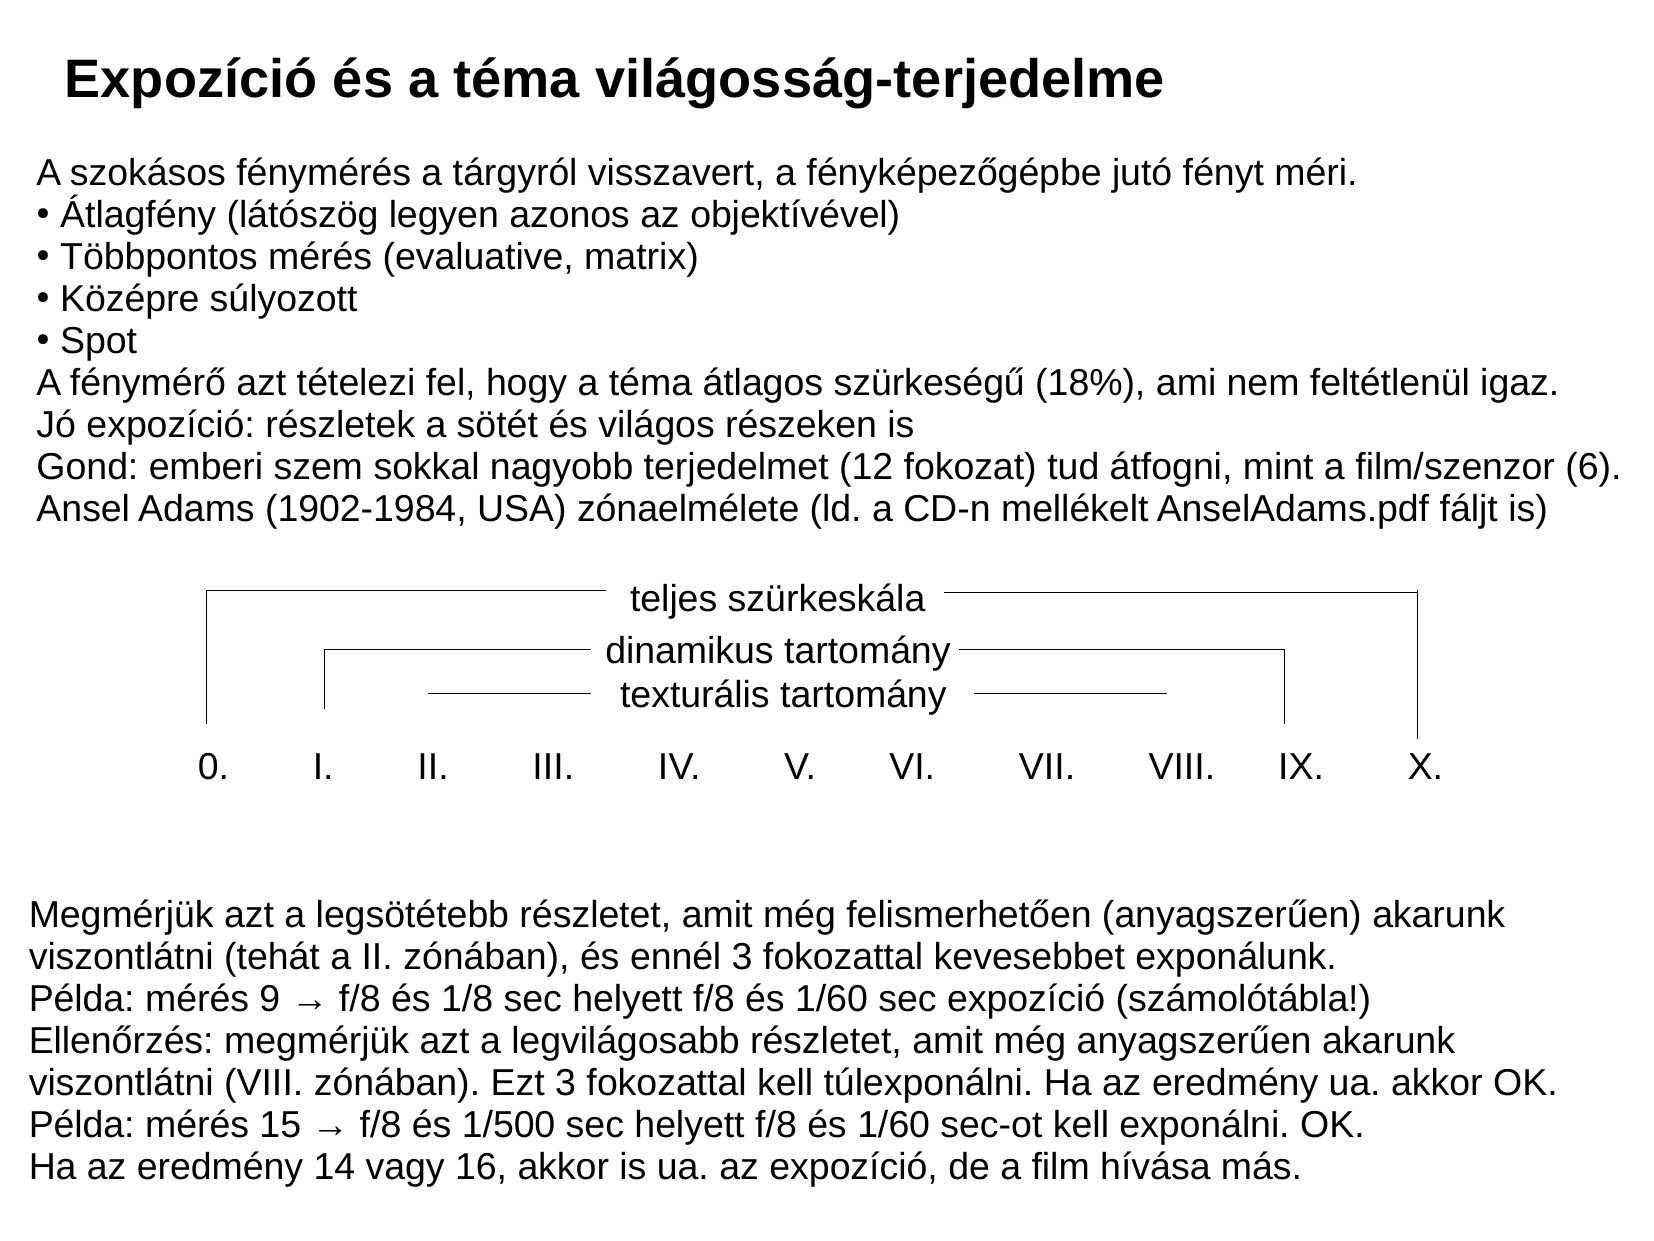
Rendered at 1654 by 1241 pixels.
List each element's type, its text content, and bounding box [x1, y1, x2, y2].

text_box dinamikus tartomány [590, 622, 965, 680]
text_box Megmérjük azt a legsötétebb részletet, amit még felismerhetően (anyagszerűen) akarunk viszontlátni (tehát a II. zónában), és ennél 3 fokozattal kevesebbet exponálunk. Példa: mérés 9 → f/8 és 1/8 sec helyett f/8 és 1/60 sec expozíció (számolótábla!) Ellenőrzés: megmérjük azt a legvilágosabb részletet, amit még anyagszerűen akarunk viszontlátni (VIII. zónában). Ezt 3 fokozattal kell túlexponálni. Ha az eredmény ua. akkor OK. Példa: mérés 15 → f/8 és 1/500 sec helyett f/8 és 1/60 sec-ot kell exponálni. OK. Ha az eredmény 14 vagy 16, akkor is ua. az expozíció, de a film hívása más. [13, 885, 1573, 1195]
text_box 0. I. II. III. IV. V. VI. VII. VIII. IX. X. [183, 738, 1462, 796]
text_box teljes szürkeskála [615, 569, 941, 627]
text_box A szokásos fénymérés a tárgyról visszavert, a fényképezőgépbe jutó fényt méri. Átlagfény (látószög legyen azonos az objektívével) Többpontos mérés (evaluative, matrix) Középre súlyozott Spot A fénymérő azt tételezi fel, hogy a téma átlagos szürkeségű (18%), ami nem feltétlenül igaz. Jó expozíció: részletek a sötét és világos részeken is Gond: emberi szem sokkal nagyobb terjedelmet (12 fokozat) tud átfogni, mint a film/szenzor (6). Ansel Adams (1902-1984, USA) zónaelmélete (ld. a CD-n mellékelt AnselAdams.pdf fáljt is) [21, 144, 1637, 538]
text_box Expozíció és a téma világosság-terjedelme [49, 41, 1182, 119]
text_box texturális tartomány [605, 680, 961, 724]
